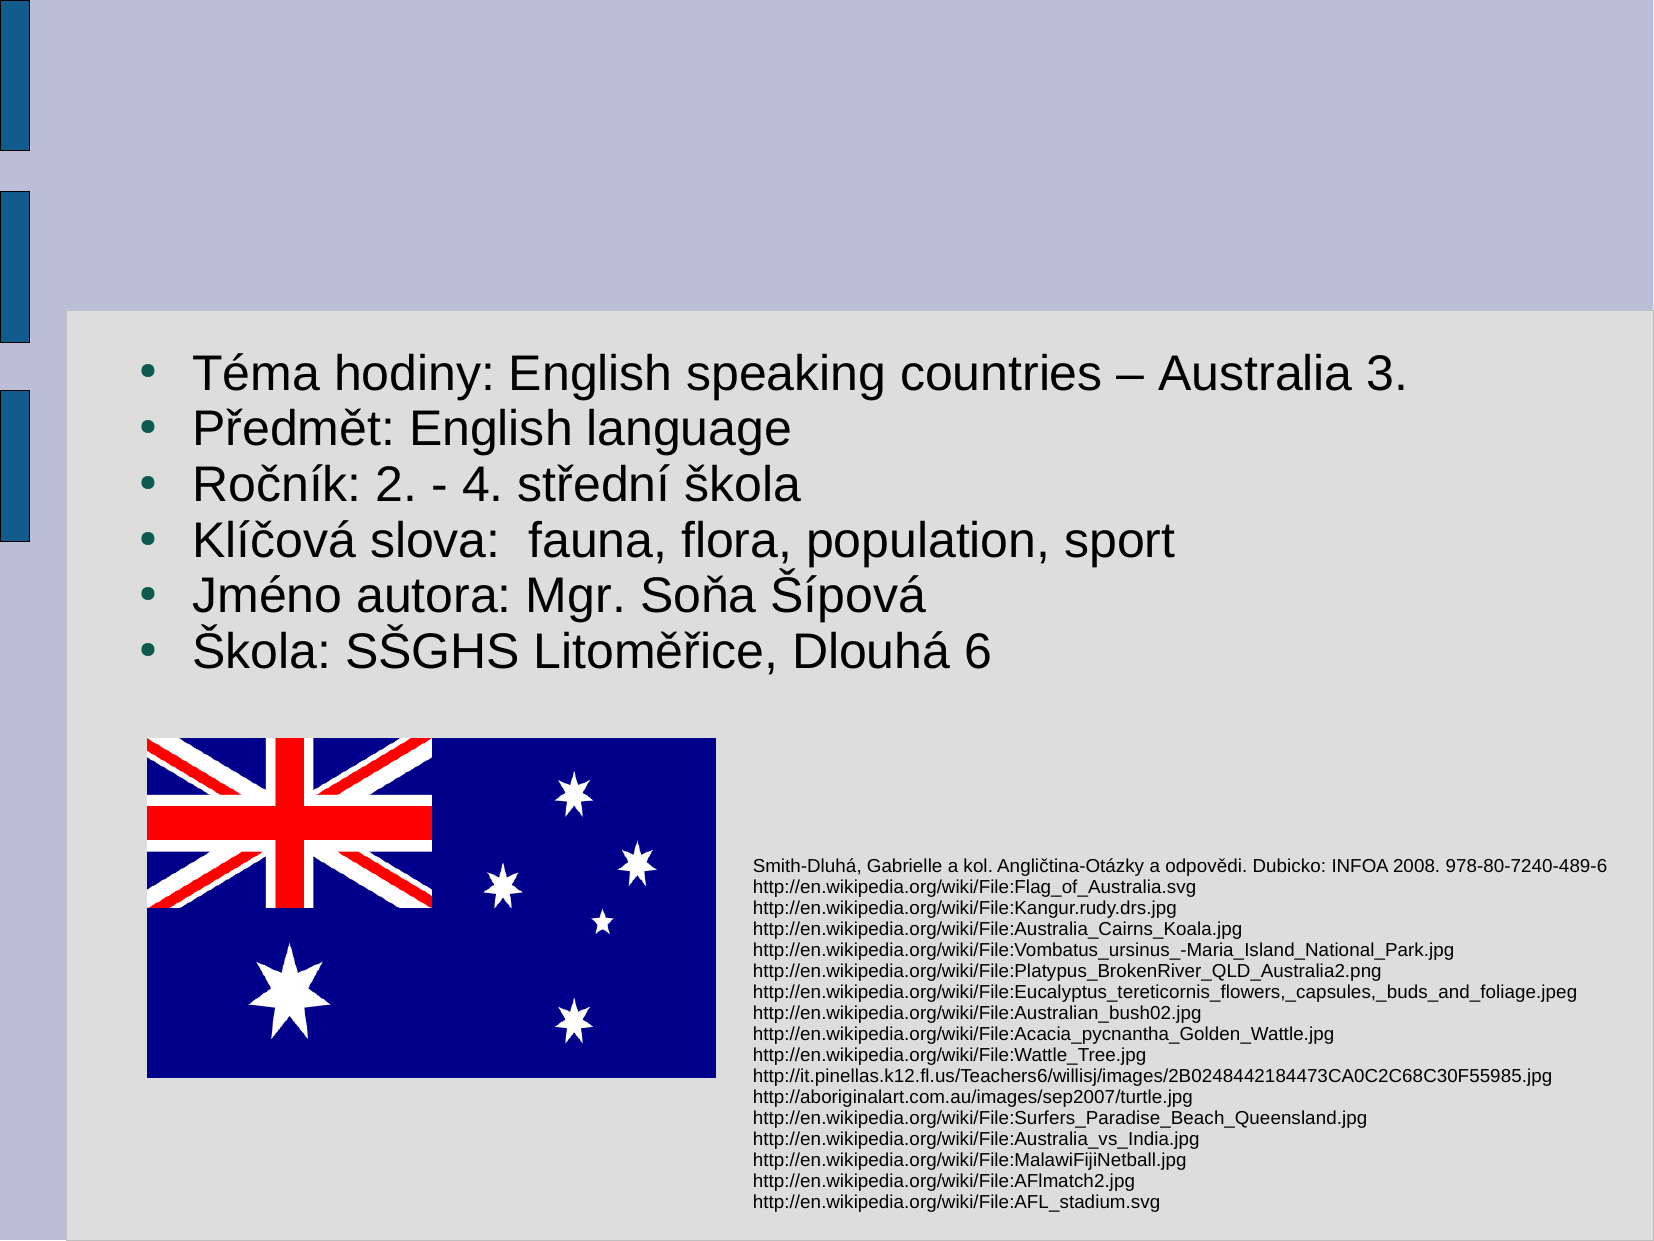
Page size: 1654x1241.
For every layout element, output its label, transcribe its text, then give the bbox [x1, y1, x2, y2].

list Téma hodiny: English speaking countries – Australia 3. Předmět: English language Ročník: 2. - 4. střední škola Klíčová slova: fauna, flora, population, sport Jméno autora: Mgr. Soňa Šípová Škola: SŠGHS Litoměřice, Dlouhá 6 [121, 344, 1534, 1127]
picture [147, 738, 716, 1078]
text_box Smith-Dluhá, Gabrielle a kol. Angličtina-Otázky a odpovědi. Dubicko: INFOA 2008. 978-80-7240-489-6 http://en.wikipedia.org/wiki/File:Flag_of_Australia.svg http://en.wikipedia.org/wiki/File:Kangur.rudy.drs.jpg http://en.wikipedia.org/wiki/File:Australia_Cairns_Koala.jpg http://en.wikipedia.org/wiki/File:Vombatus_ursinus_-Maria_Island_National_Park.jpg http://en.wikipedia.org/wiki/File:Platypus_BrokenRiver_QLD_Australia2.png http://en.wikipedia.org/wiki/File:Eucalyptus_tereticornis_flowers,_capsules,_buds_and_foliage.jpeg http://en.wikipedia.org/wiki/File:Australian_bush02.jpg http://en.wikipedia.org/wiki/File:Acacia_pycnantha_Golden_Wattle.jpg http://en.wikipedia.org/wiki/File:Wattle_Tree.jpg http://it.pinellas.k12.fl.us/Teachers6/willisj/images/2B0248442184473CA0C2C68C30F55985.jpg http://aboriginalart.com.au/images/sep2007/turtle.jpg http://en.wikipedia.org/wiki/File:Surfers_Paradise_Beach_Queensland.jpg http://en.wikipedia.org/wiki/File:Australia_vs_India.jpg http://en.wikipedia.org/wiki/File:MalawiFijiNetball.jpg http://en.wikipedia.org/wiki/File:AFlmatch2.jpg http://en.wikipedia.org/wiki/File:AFL_stadium.svg [738, 827, 1643, 1241]
